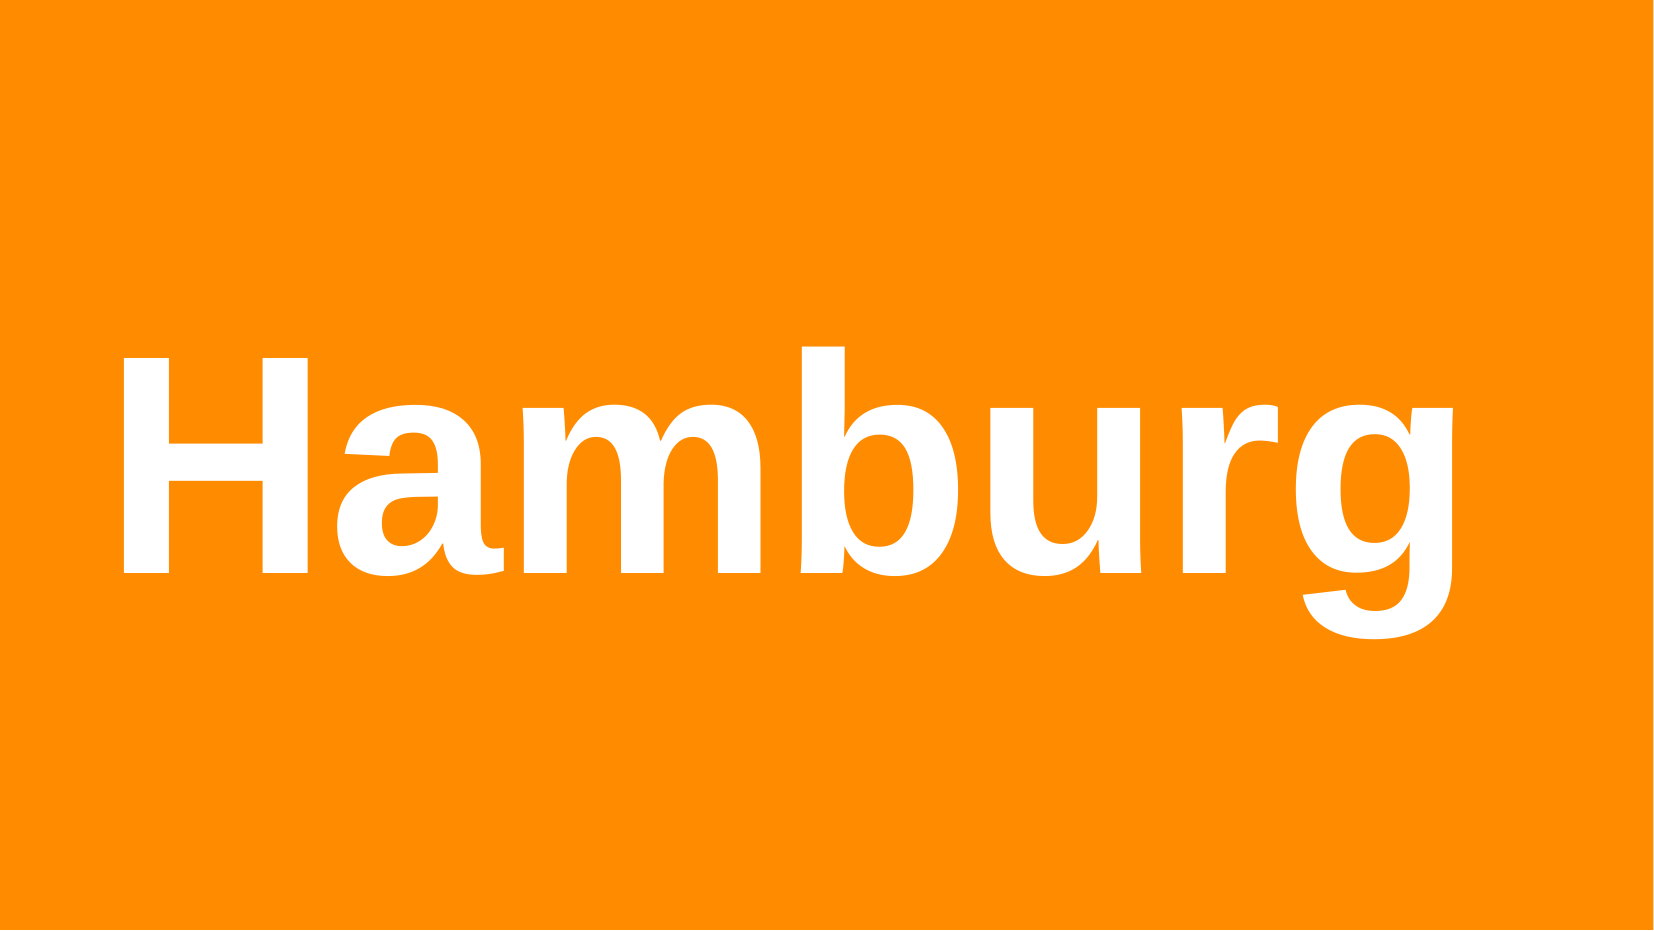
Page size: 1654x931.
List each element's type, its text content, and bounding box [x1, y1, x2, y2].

text_box Hamburg [88, 283, 1588, 648]
